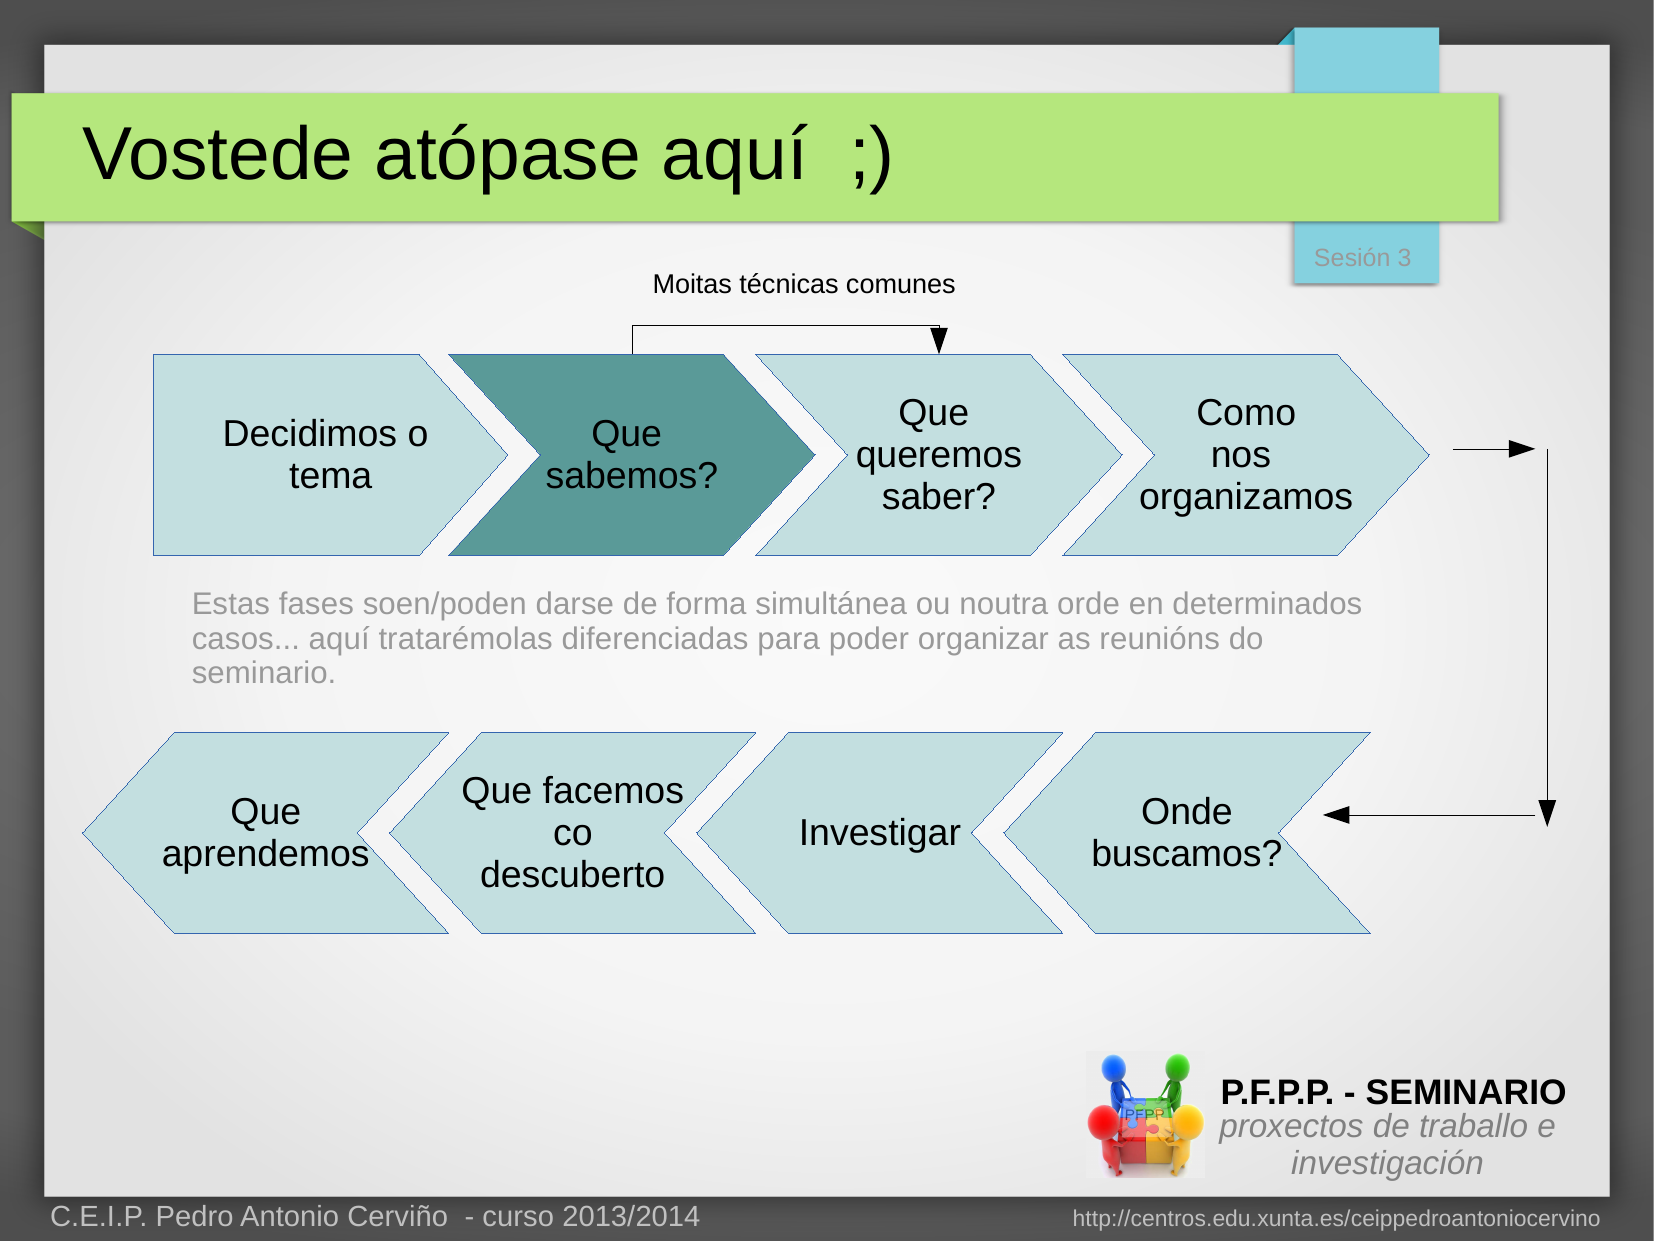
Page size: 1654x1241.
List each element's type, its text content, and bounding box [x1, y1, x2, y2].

text_box Que queremos saber? [755, 354, 1123, 556]
subtitle P.F.P.P. - SEMINARIO [1205, 1062, 1630, 1123]
text_box Que sabemos? [448, 354, 816, 556]
text_box Sesión 3 [1299, 236, 1430, 280]
text_box Como nos organizamos [1062, 354, 1430, 556]
text_box Decidimos o tema [153, 354, 508, 556]
text_box Onde buscamos? [1003, 732, 1371, 934]
title Vostede atópase aquí ;) [82, 94, 1264, 213]
text_box C.E.I.P. Pedro Antonio Cerviño - curso 2013/2014 http://centros.edu.xunta.es/ceippedroantoniocervino [35, 1192, 1630, 1241]
text_box Investigar [696, 732, 1063, 934]
text_box proxectos de traballo e investigación [1192, 1106, 1583, 1182]
text_box Moitas técnicas comunes [637, 262, 993, 308]
text_box Estas fases soen/poden darse de forma simultánea ou noutra orde en determinados casos... aquí tratarémolas diferenciadas para poder organizar as reunións do seminario. [177, 578, 1406, 698]
text_box Que aprendemos [82, 732, 449, 934]
text_box Que facemos co descuberto [389, 732, 756, 934]
picture [0, 0, 1654, 1241]
